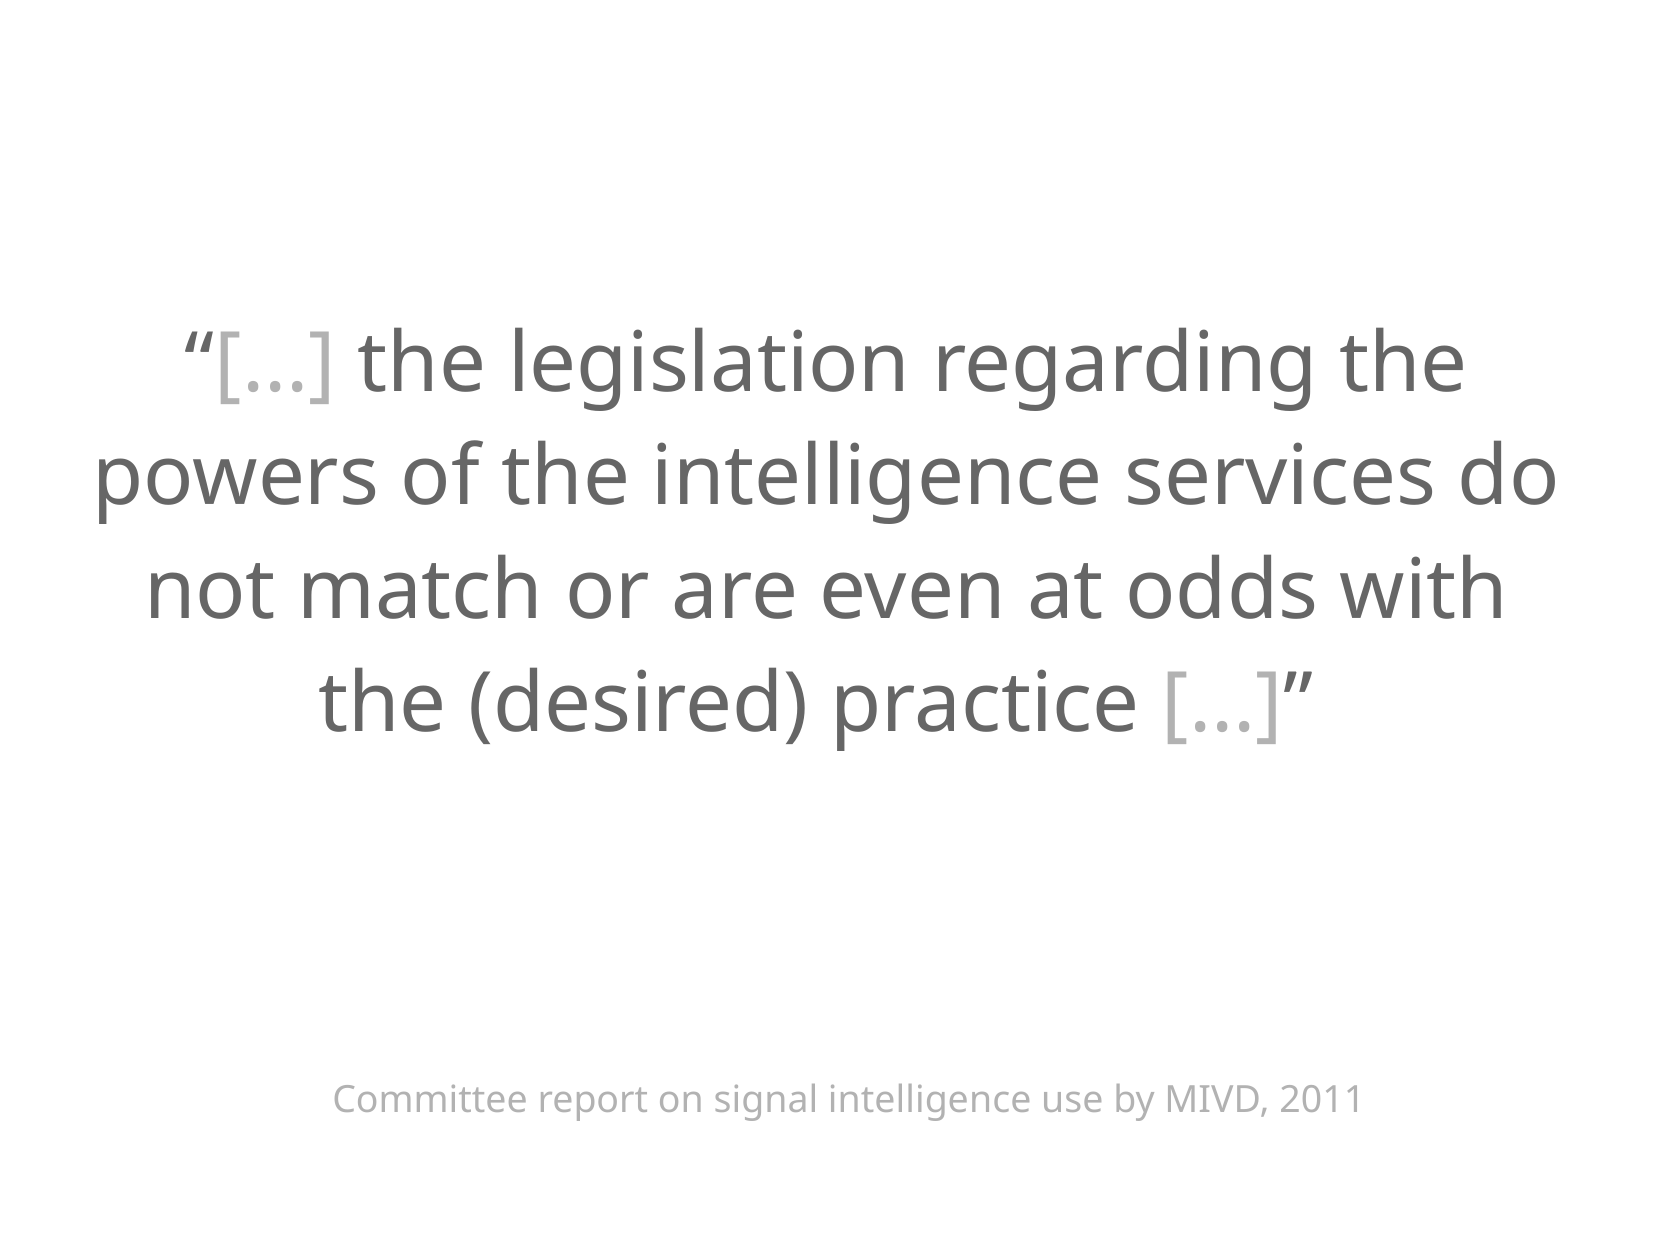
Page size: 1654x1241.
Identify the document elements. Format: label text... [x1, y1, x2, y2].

subtitle “[...] the legislation regarding the powers of the intelligence services do not match or are even at odds with the (desired) practice [...]” [82, 49, 1571, 1010]
text_box Committee report on signal intelligence use by MIVD, 2011 [317, 1065, 1337, 1122]
